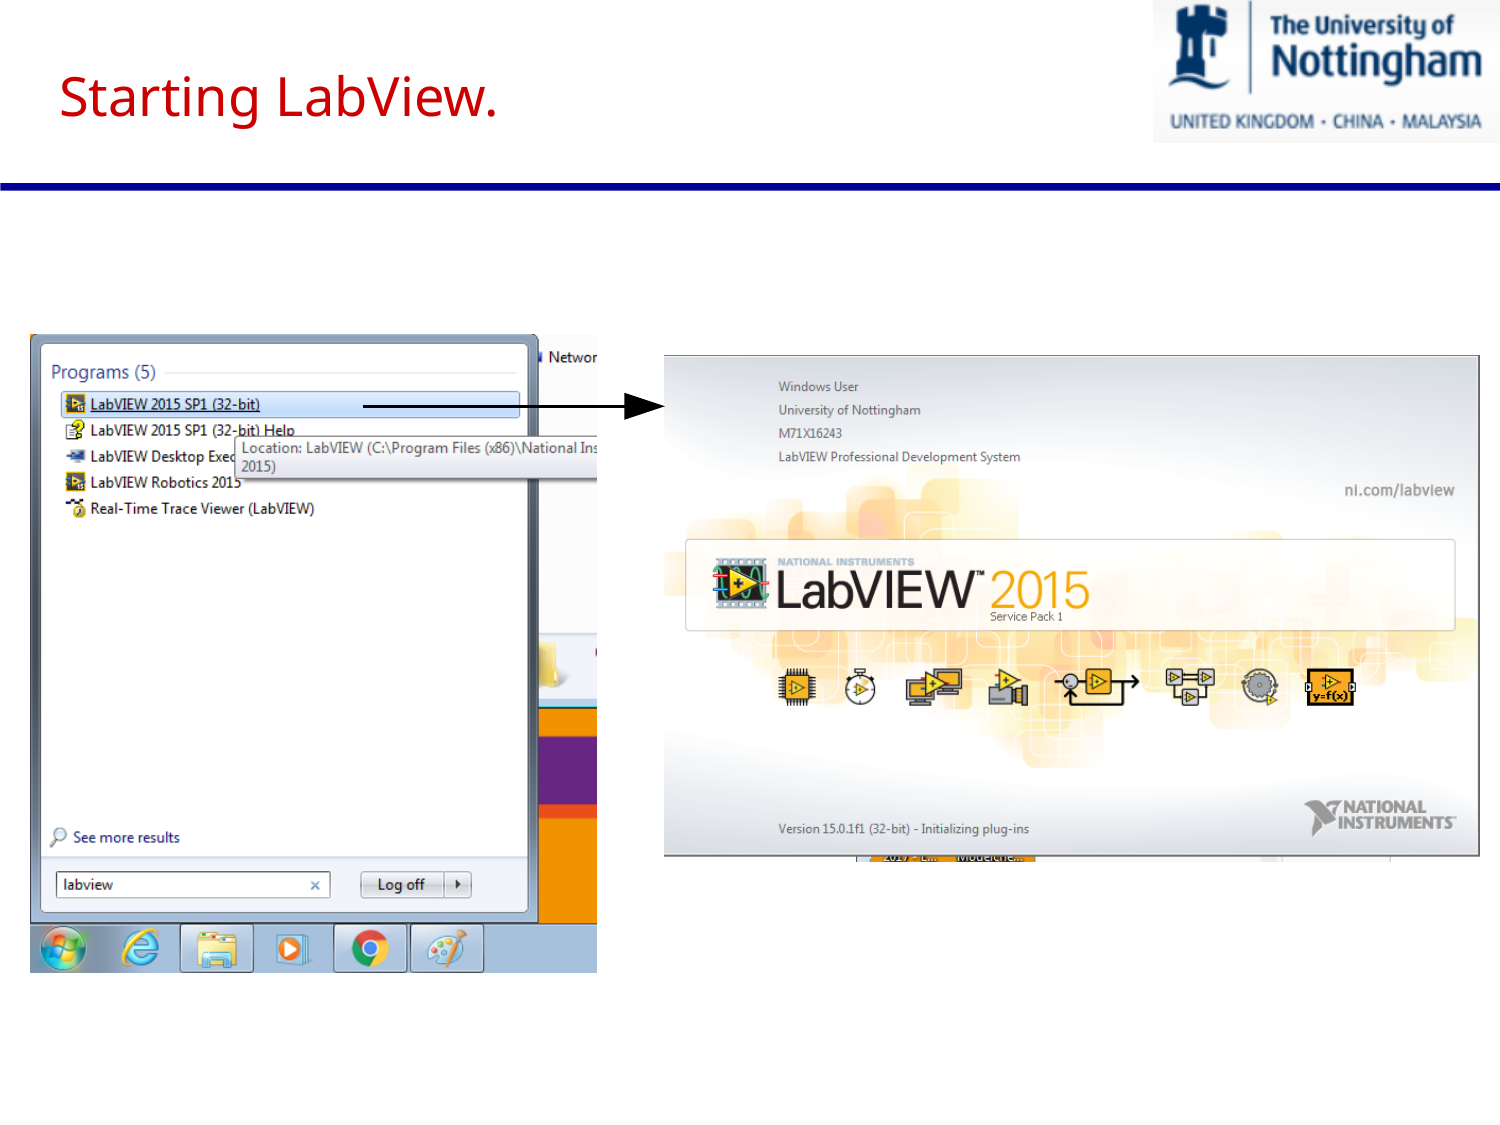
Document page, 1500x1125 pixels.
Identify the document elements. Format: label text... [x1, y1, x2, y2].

picture [664, 355, 1480, 862]
picture [30, 334, 597, 973]
picture [1153, 0, 1500, 143]
title Starting LabView. [59, 50, 1297, 141]
